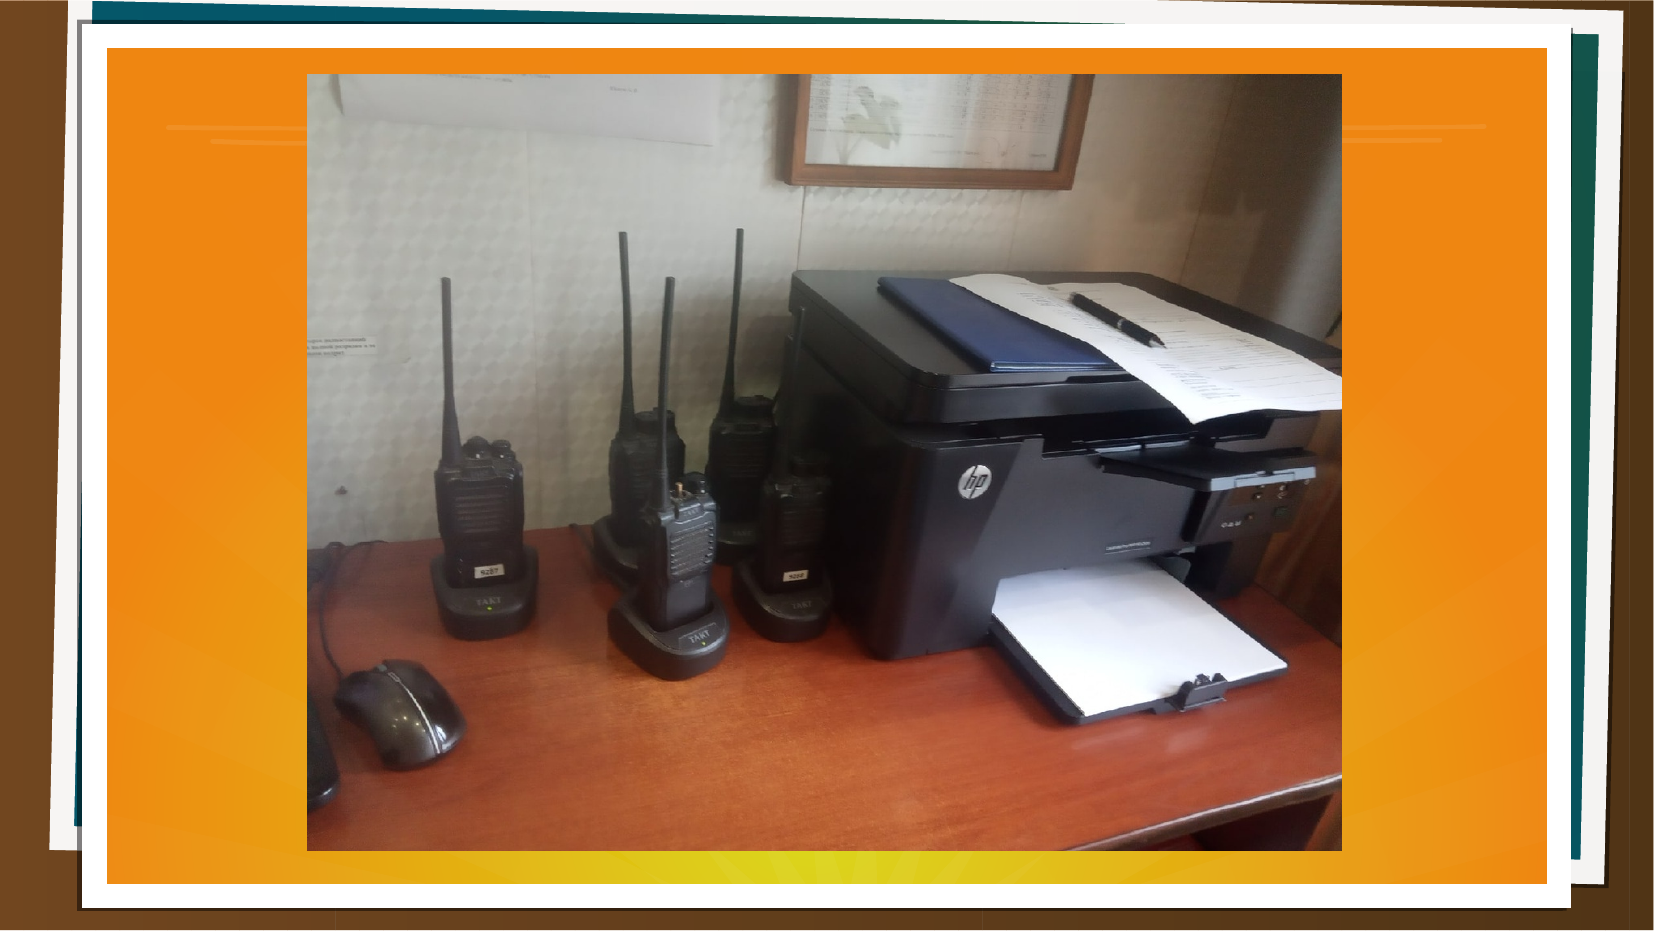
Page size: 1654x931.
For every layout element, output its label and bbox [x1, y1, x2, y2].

picture [307, 74, 1342, 851]
